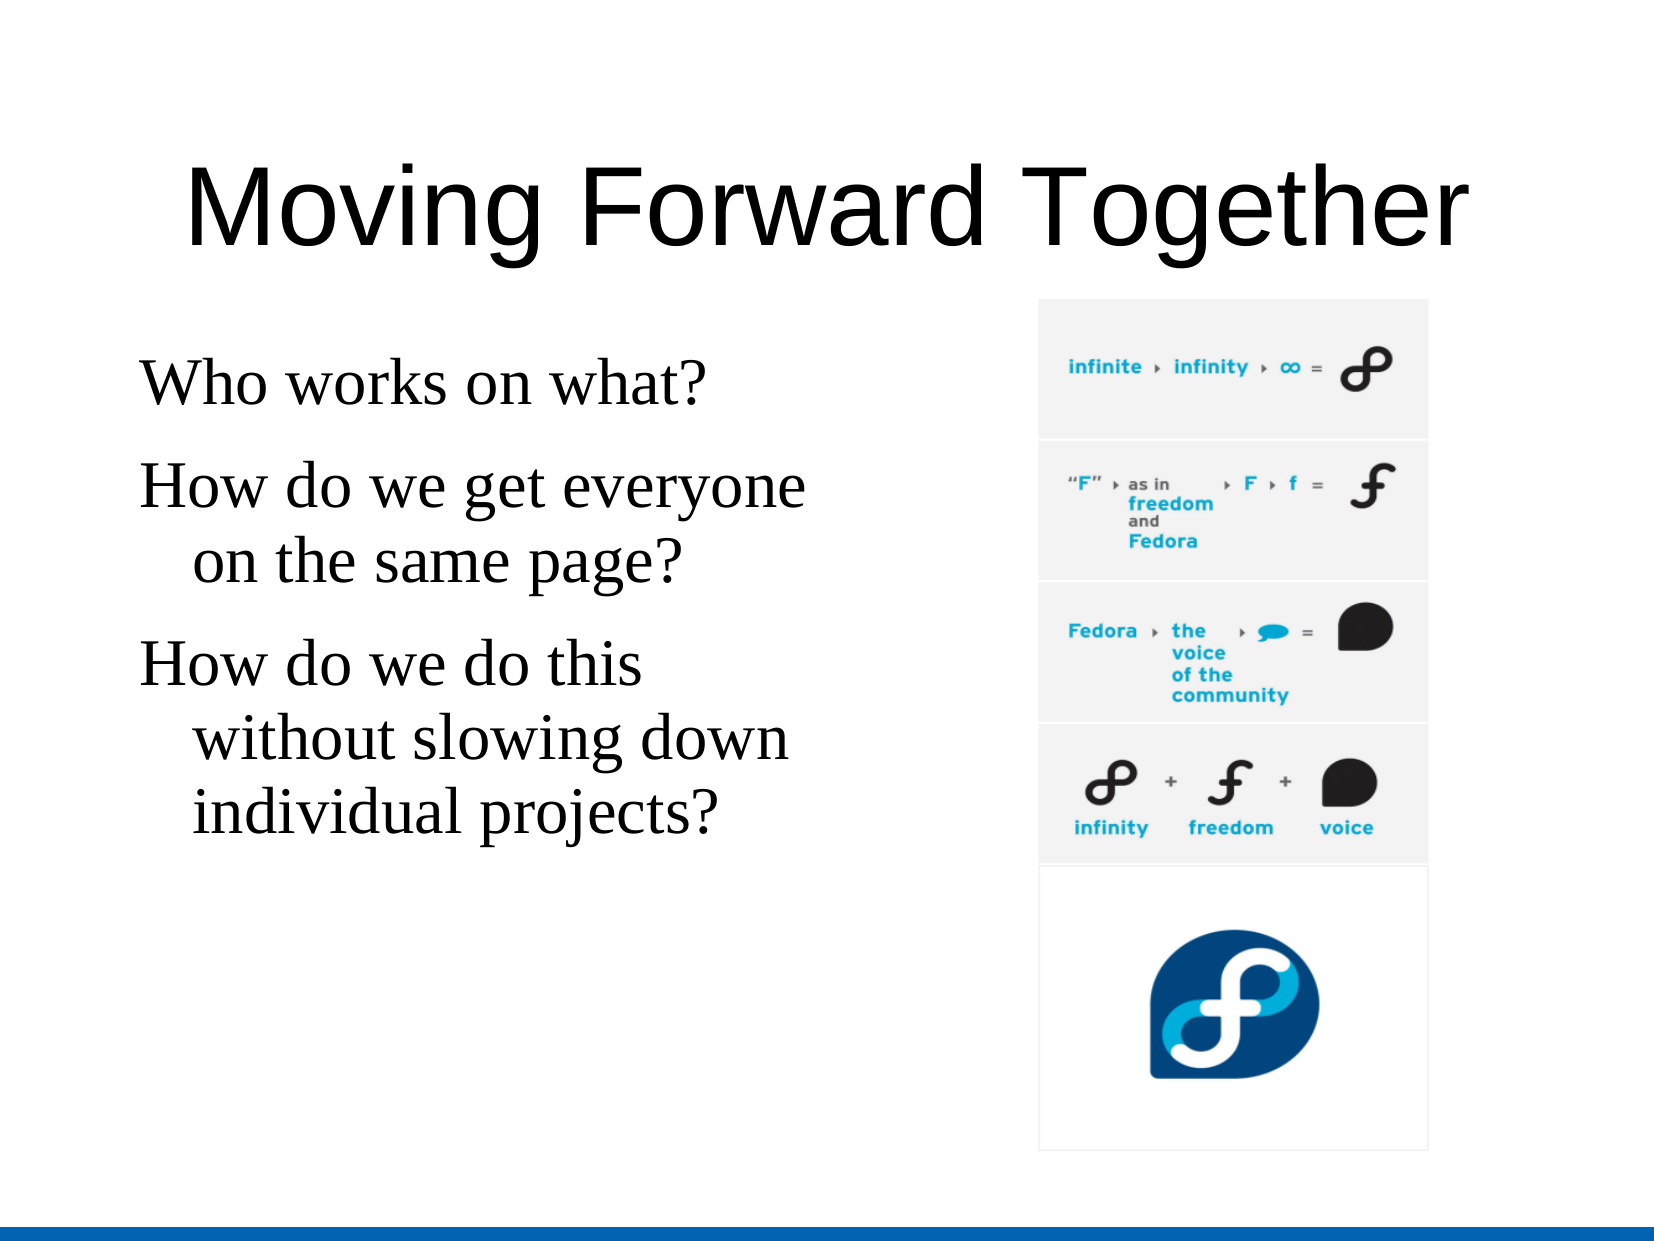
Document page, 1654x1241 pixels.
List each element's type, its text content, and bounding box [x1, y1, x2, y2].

picture [1036, 297, 1431, 1153]
title Moving Forward Together [121, 102, 1533, 311]
list Who works on what? How do we get everyone on the same page? How do we do this without slowing down individual projects? [121, 344, 811, 1127]
